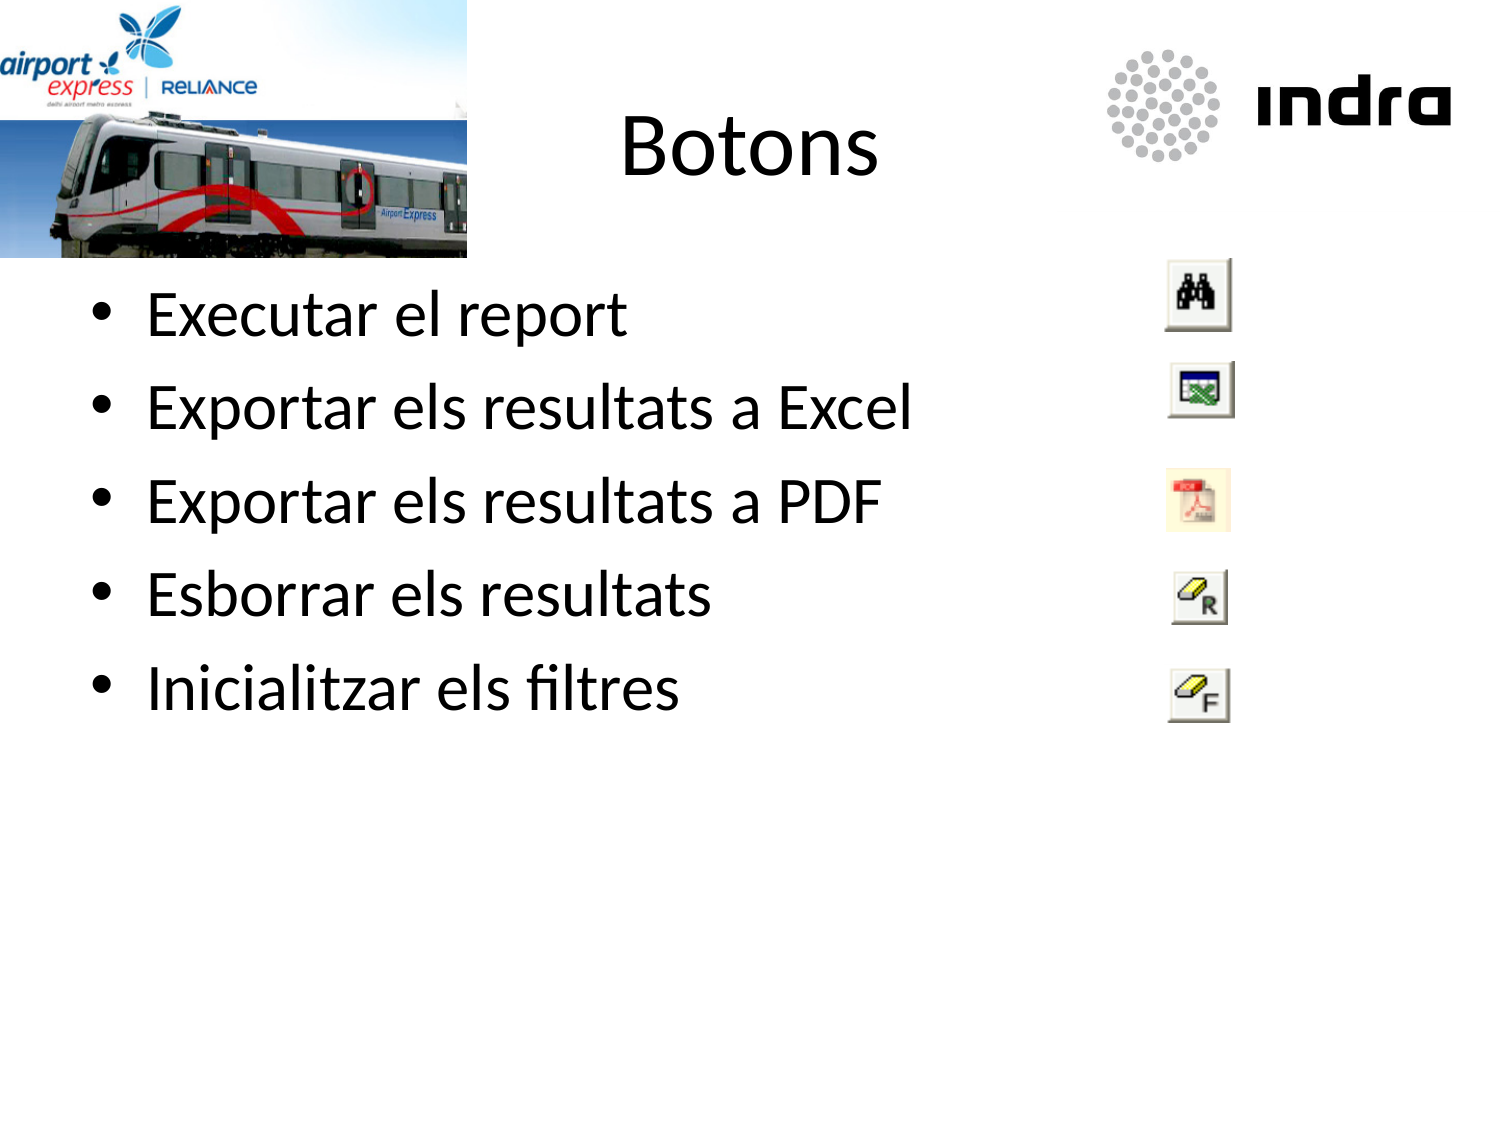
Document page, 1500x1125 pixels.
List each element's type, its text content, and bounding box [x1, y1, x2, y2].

list Executar el report Exportar els resultats a Excel Exportar els resultats a PDF Esborrar els resultats Inicialitzar els filtres [75, 262, 1425, 1005]
picture [1166, 361, 1235, 421]
title Botons [75, 45, 1425, 233]
picture [1170, 566, 1228, 625]
picture [1164, 663, 1233, 724]
picture [1163, 258, 1235, 332]
picture [1057, 0, 1500, 212]
picture [1166, 468, 1231, 532]
picture [0, 0, 467, 258]
